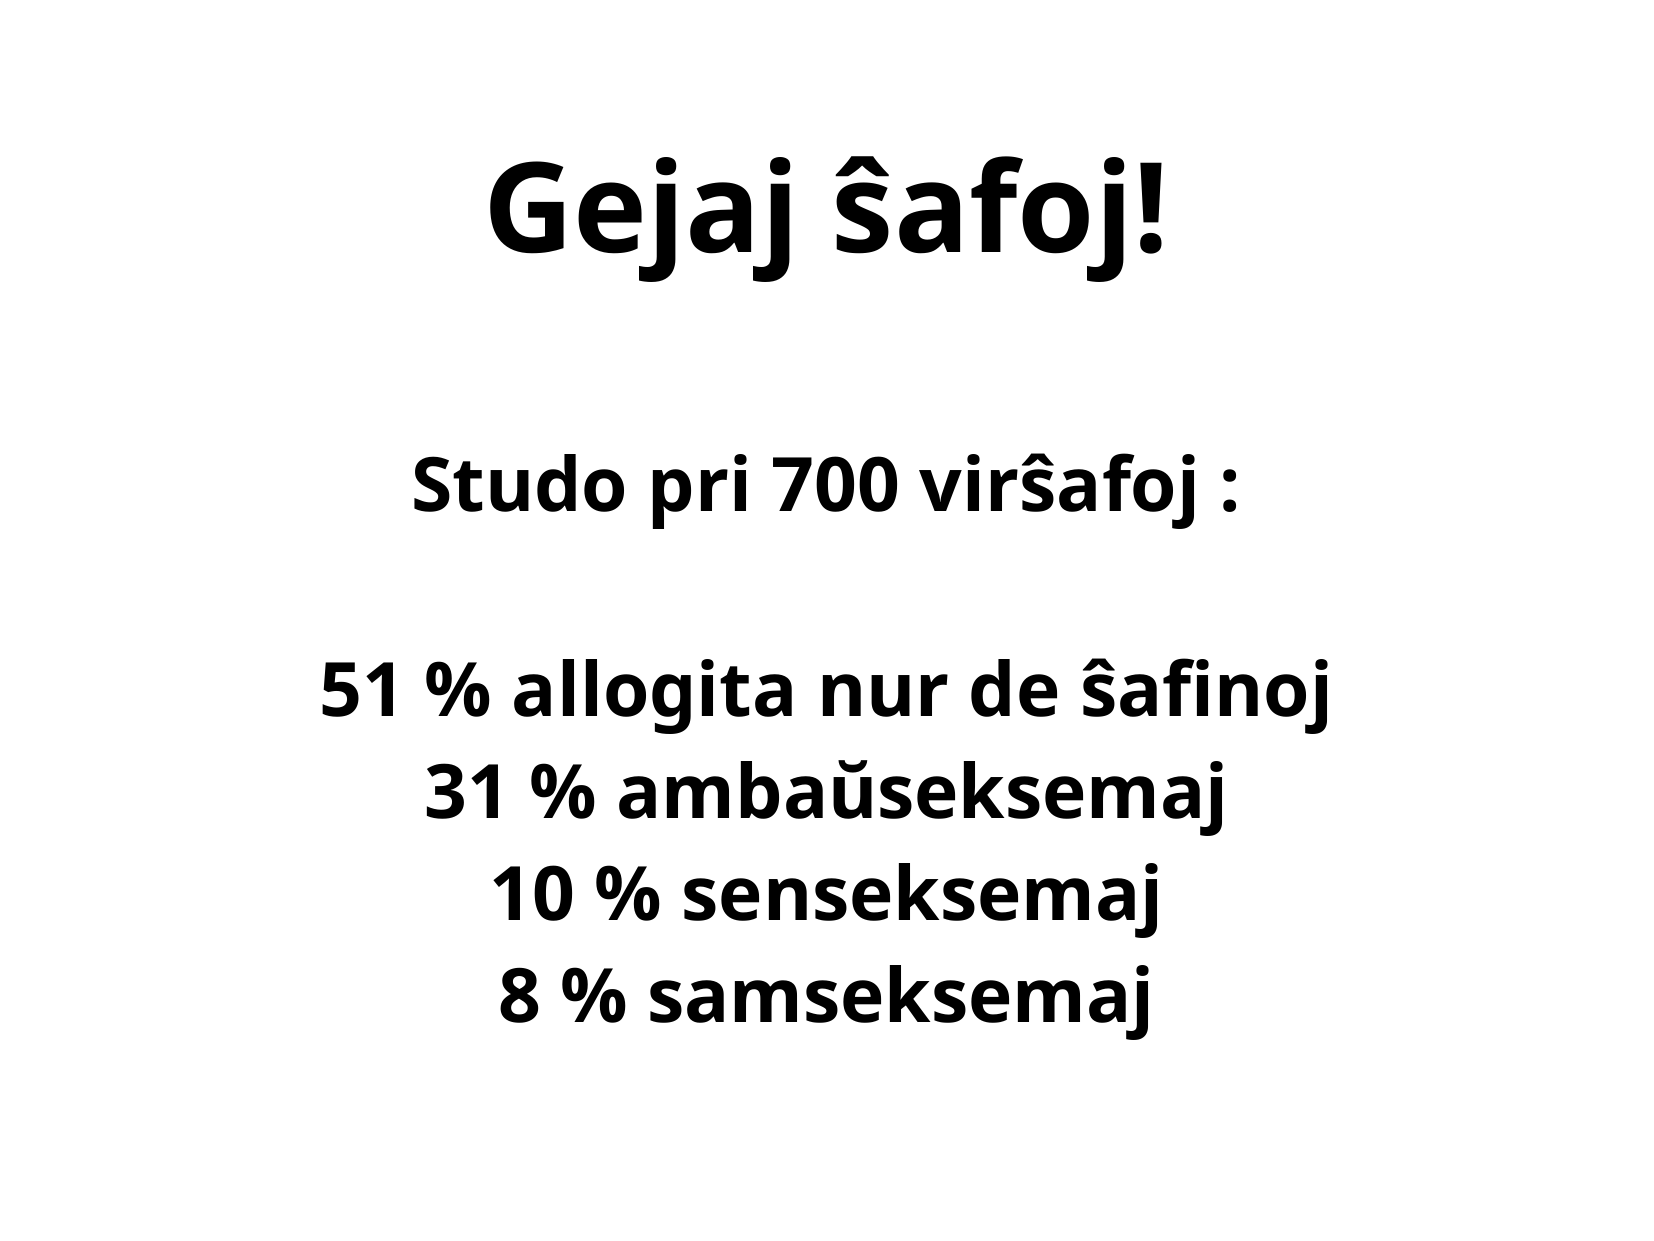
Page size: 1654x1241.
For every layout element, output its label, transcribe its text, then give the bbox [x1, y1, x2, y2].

title Gejaj ŝafoj! [82, 88, 1571, 318]
subtitle Studo pri 700 virŝafoj : 51 % allogita nur de ŝafinoj 31 % ambaŭseksemaj 10 % senseksemaj 8 % samseksemaj [0, 318, 1654, 1158]
